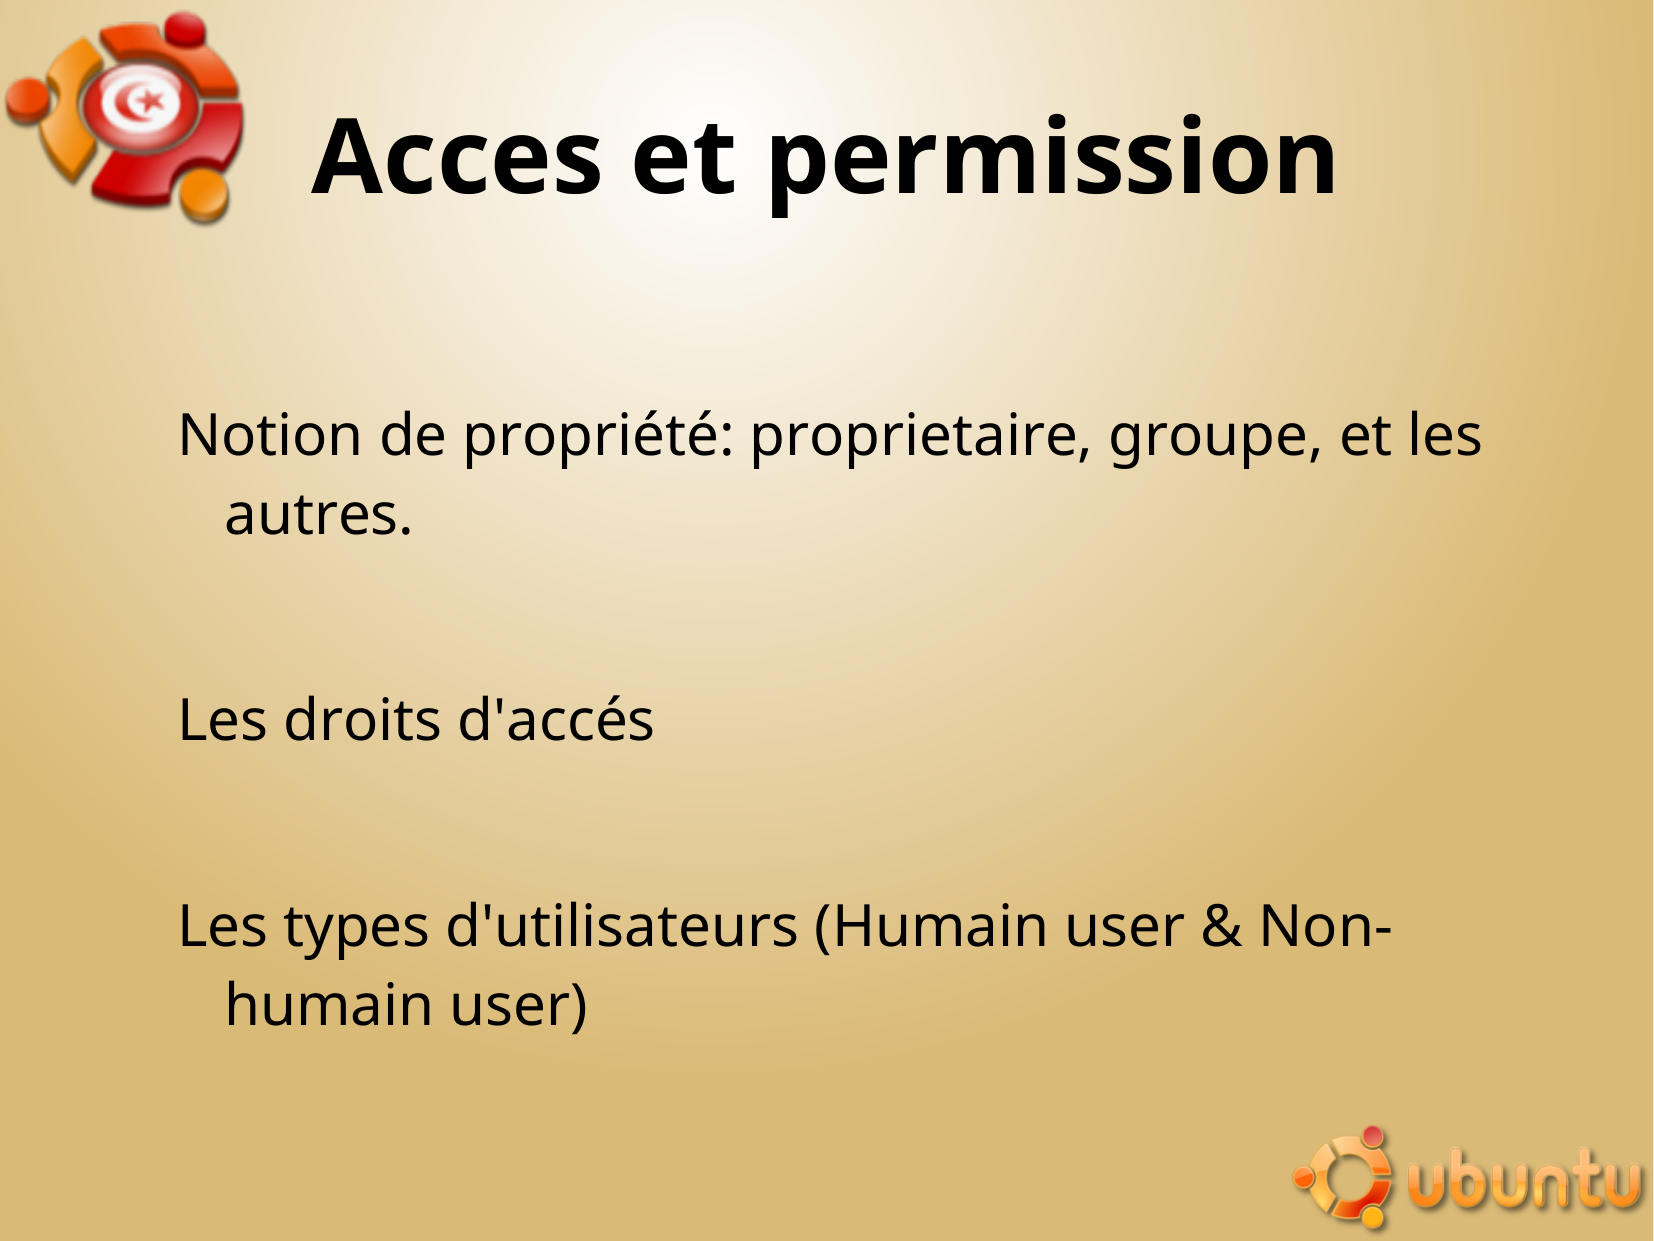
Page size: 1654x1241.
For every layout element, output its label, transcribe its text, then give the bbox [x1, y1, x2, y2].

list Notion de propriété: proprietaire, groupe, et les autres. Les droits d'accés Les types d'utilisateurs (Humain user & Non-humain user) [82, 290, 1571, 1094]
picture [0, 0, 1654, 1241]
title Acces et permission [82, 49, 1571, 257]
